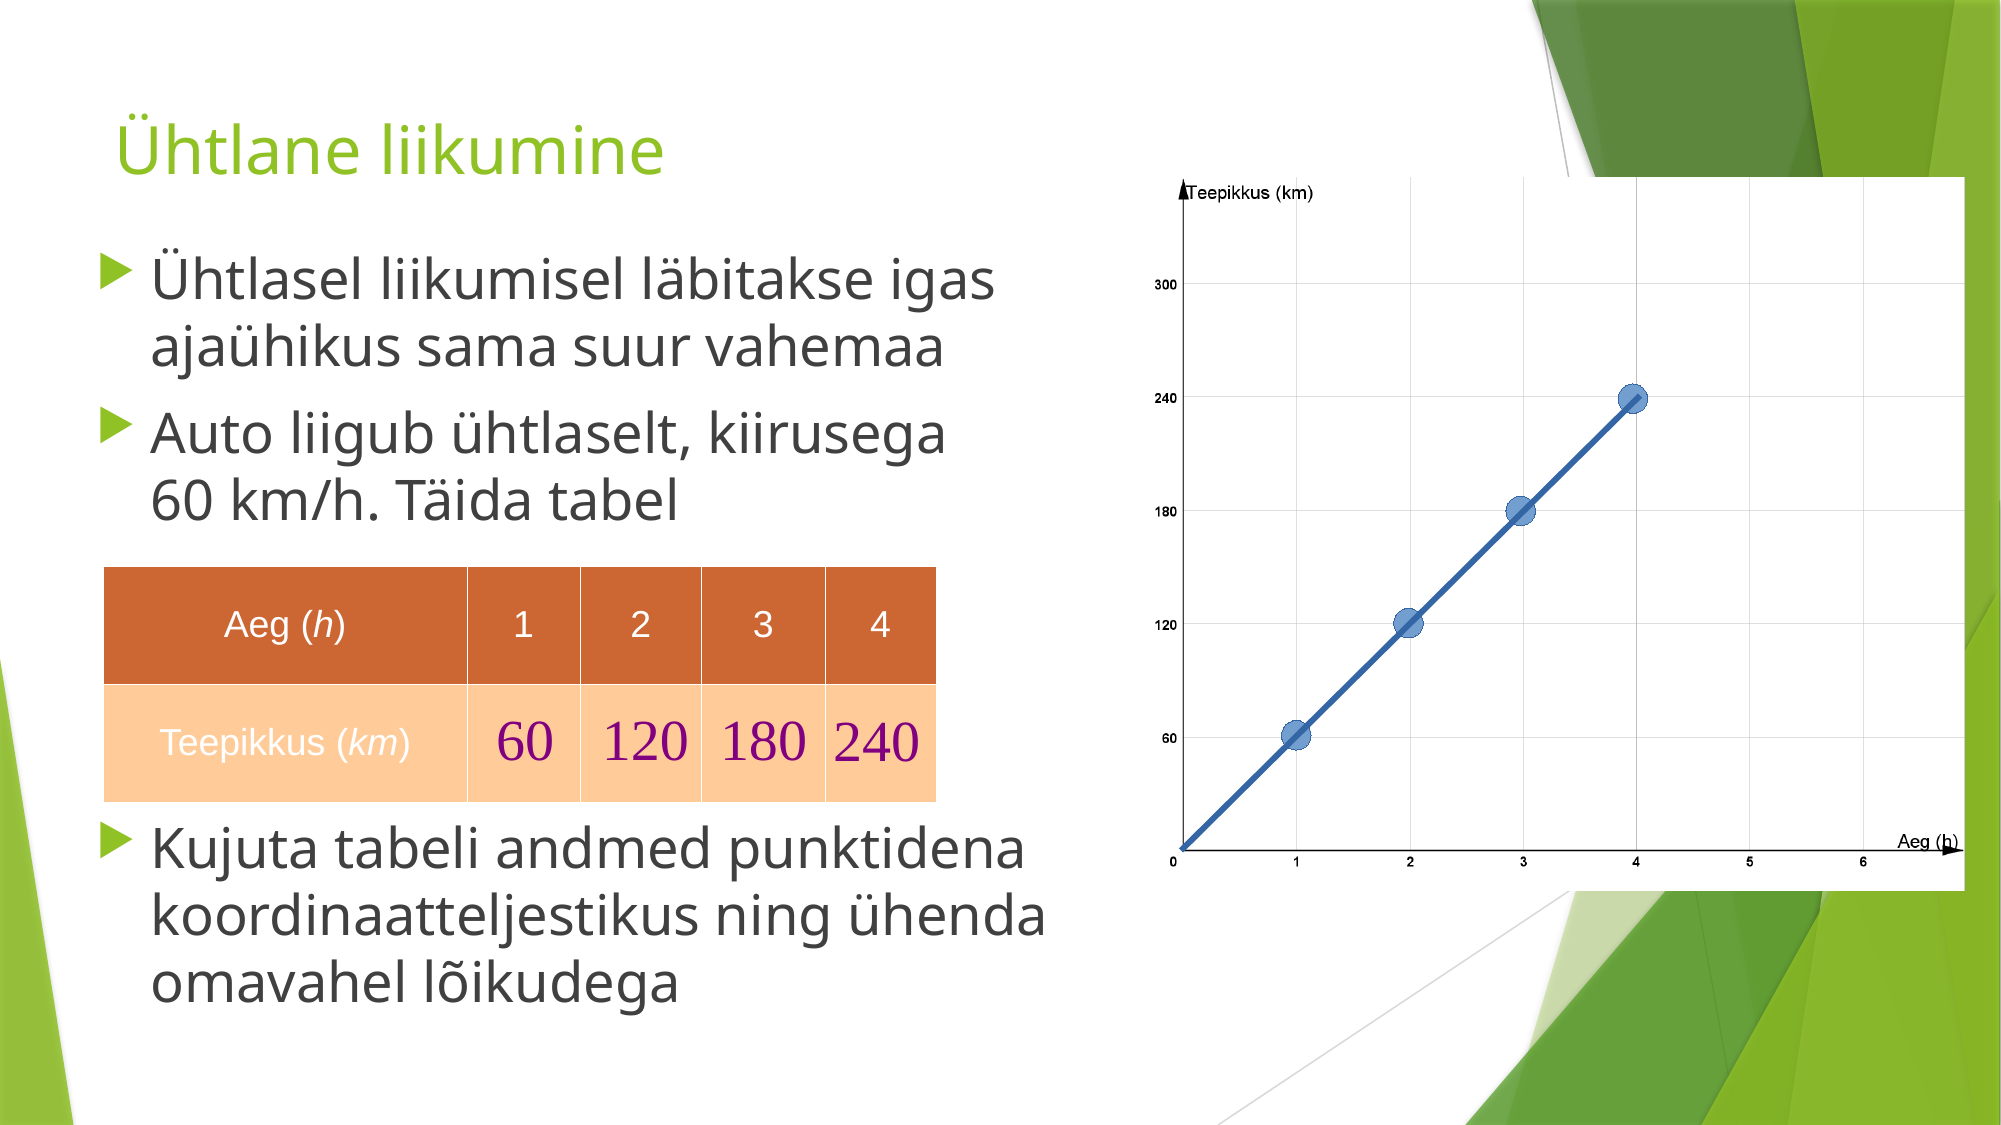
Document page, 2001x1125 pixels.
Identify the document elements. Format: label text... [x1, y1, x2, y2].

title Ühtlane liikumine [99, 99, 1613, 237]
list Ühtlasel liikumisel läbitakse igas ajaühikus sama suur vahemaa Auto liigub ühtlaselt, kiirusega 60 km/h. Täida tabel Kujuta tabeli andmed punktidena koordinaatteljestikus ning ühenda omavahel lõikudega [81, 236, 1063, 1034]
text_box [1505, 496, 1530, 520]
text_box [1281, 720, 1305, 744]
table_cell Teepikkus (km) [104, 685, 467, 802]
table_header 2 [581, 567, 701, 684]
table_cell [468, 685, 580, 802]
table_cell [581, 685, 701, 802]
text_box [1515, 505, 1536, 526]
text_box [1402, 617, 1424, 638]
table_header 1 [468, 567, 580, 684]
table_header 4 [826, 567, 936, 684]
text_box [1393, 608, 1417, 632]
table_cell [826, 685, 936, 802]
table_header Aeg (h) [104, 567, 467, 684]
table_cell [702, 685, 825, 802]
text_box [1289, 728, 1312, 751]
chart [826, 709, 927, 774]
chart [596, 708, 696, 773]
table_header 3 [702, 567, 825, 684]
chart [489, 708, 562, 773]
text_box [1618, 383, 1648, 414]
picture [1151, 177, 1965, 891]
chart [714, 708, 815, 773]
